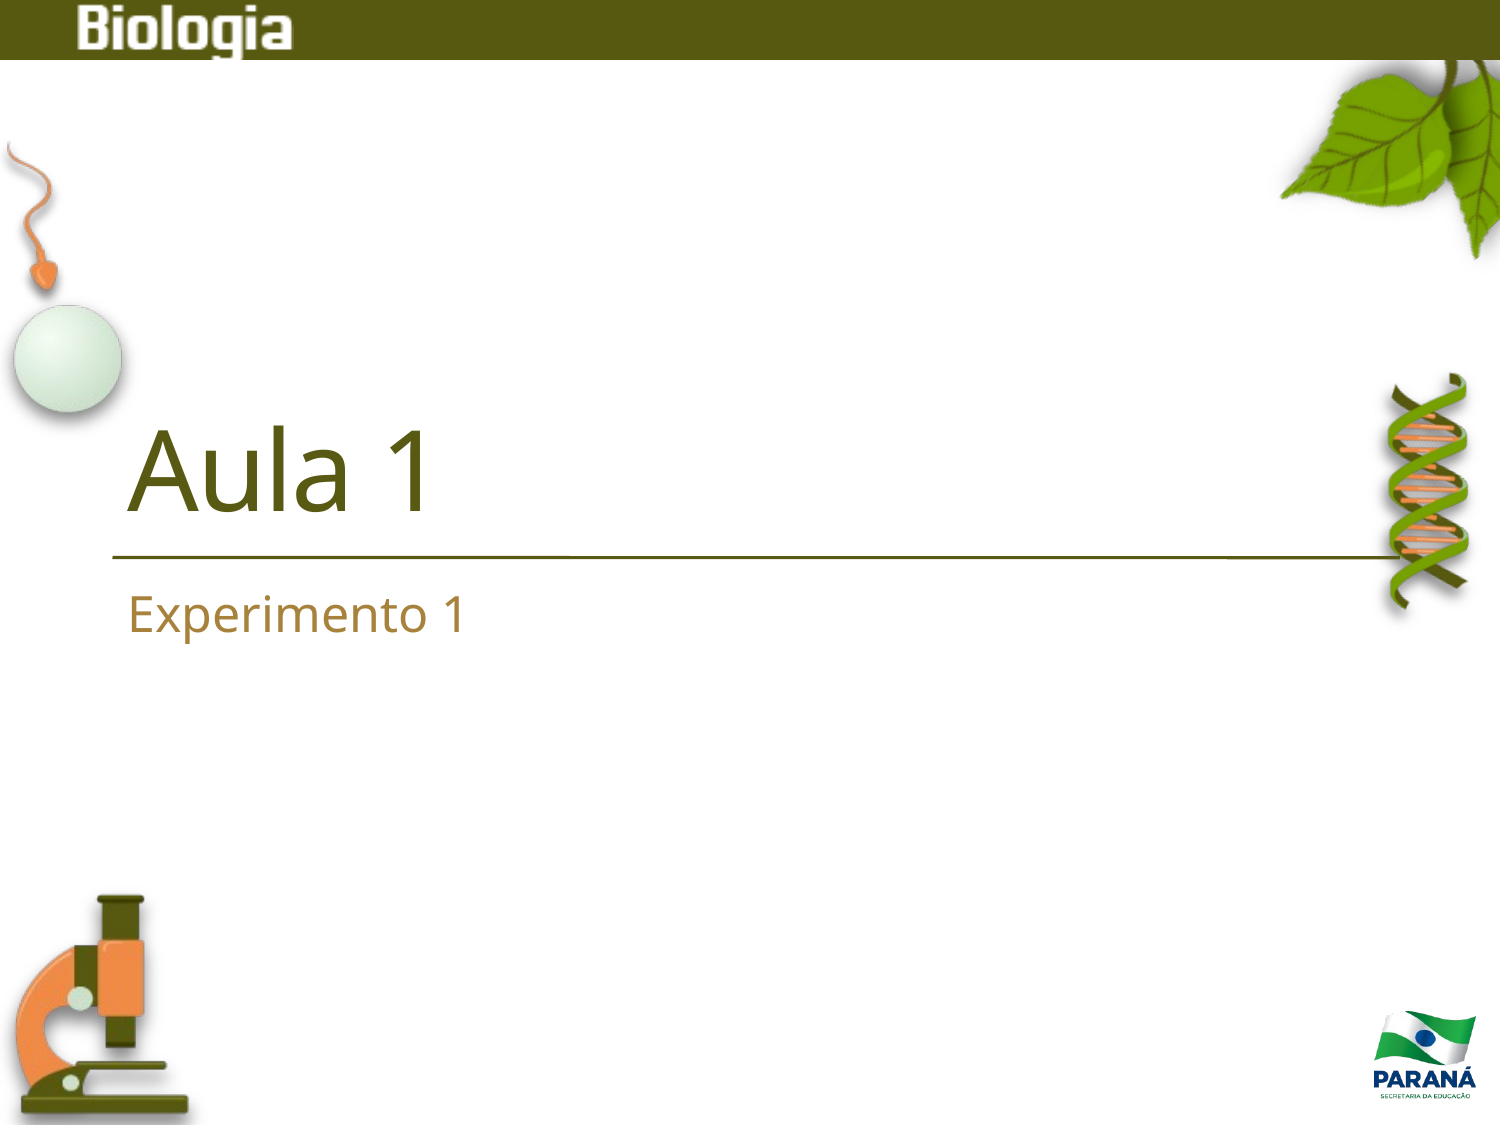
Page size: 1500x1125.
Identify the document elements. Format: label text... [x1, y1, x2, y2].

picture [0, 135, 146, 445]
picture [0, 881, 214, 1125]
picture [1225, 60, 1500, 659]
picture [76, 0, 294, 67]
title Aula 1 [112, 224, 1400, 542]
subtitle Experimento 1 [112, 575, 1163, 863]
picture [1374, 1011, 1476, 1099]
